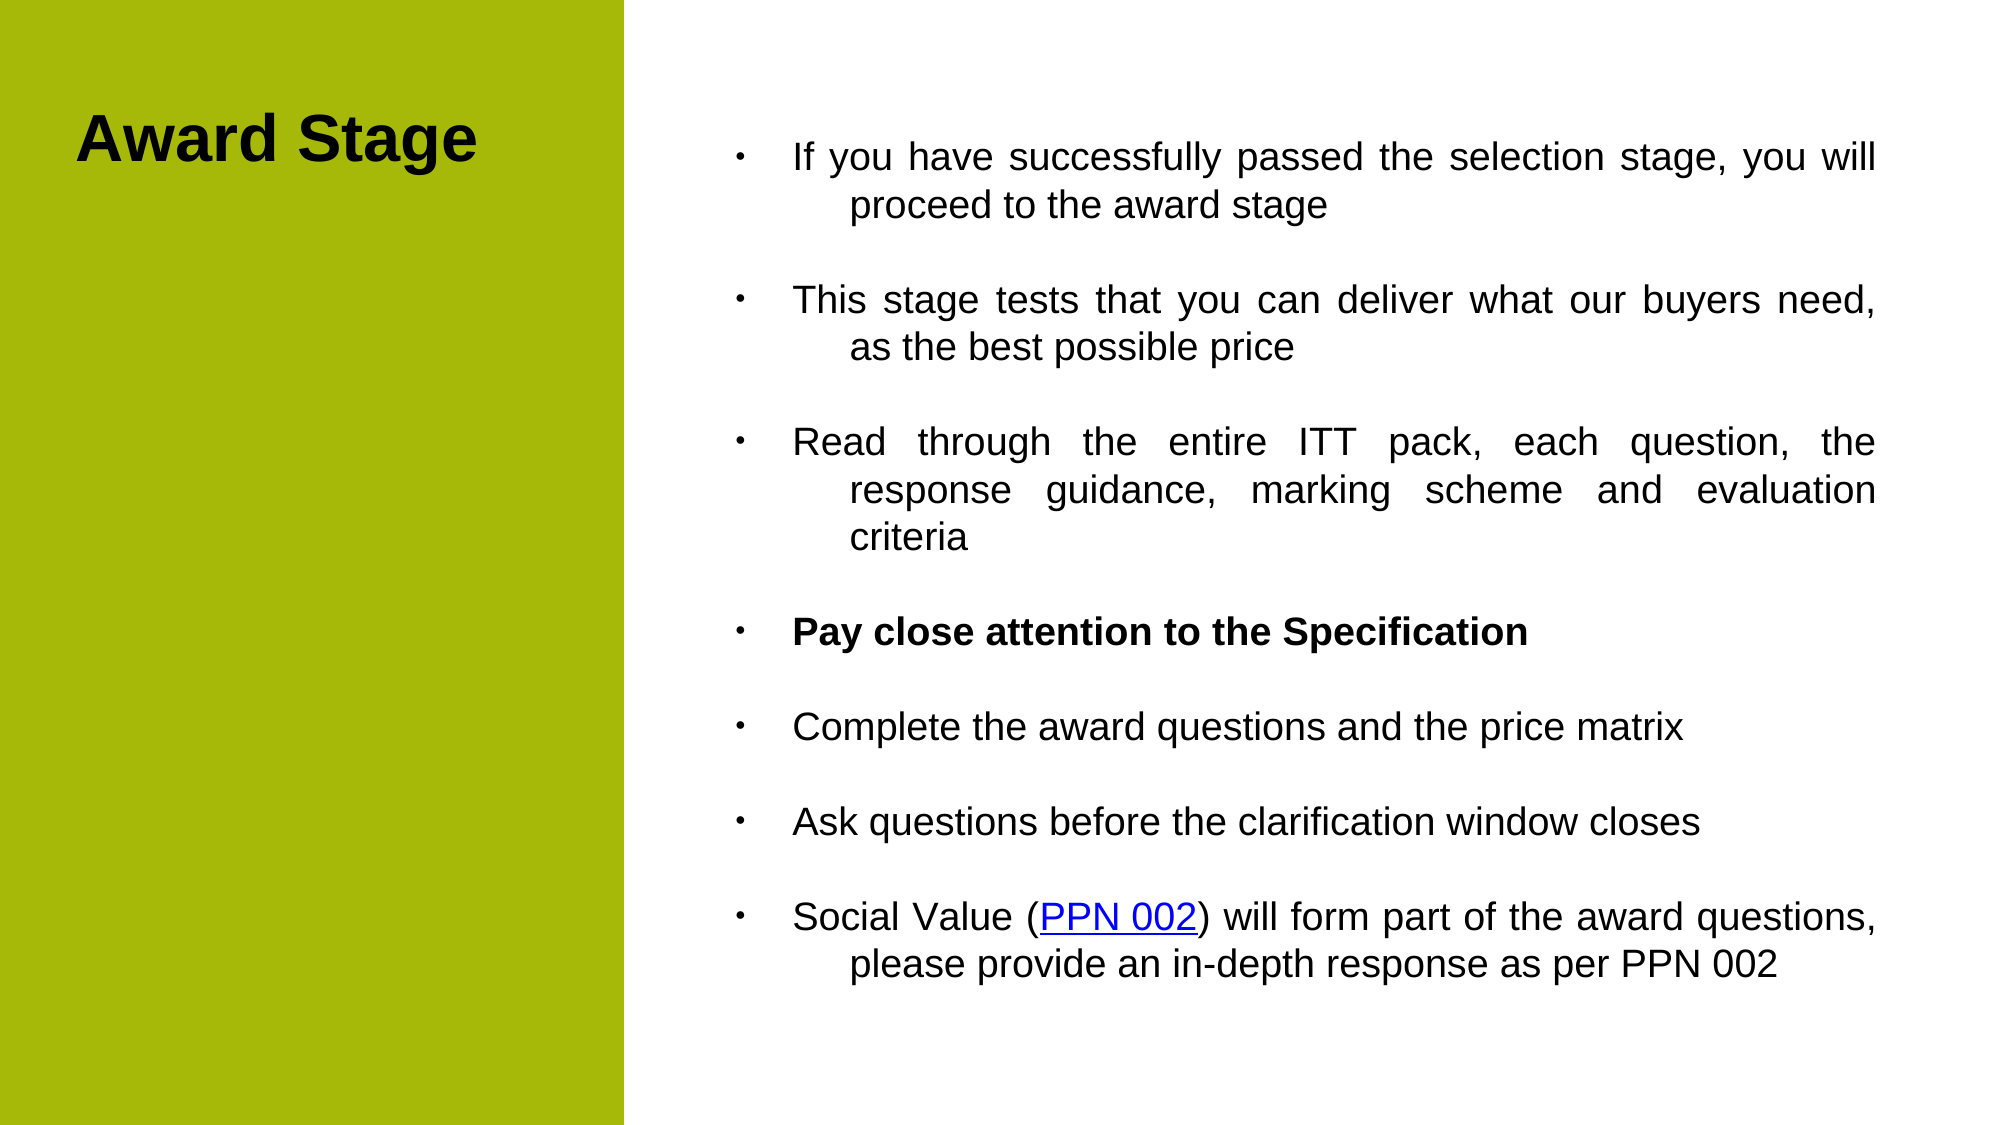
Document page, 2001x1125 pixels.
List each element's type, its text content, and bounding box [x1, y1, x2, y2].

title Award Stage [75, 94, 577, 346]
text_box If you have successfully passed the selection stage, you will proceed to the award stage This stage tests that you can deliver what our buyers need, as the best possible price Read through the entire ITT pack, each question, the response guidance, marking scheme and evaluation criteria Pay close attention to the Specification Complete the award questions and the price matrix Ask questions before the clarification window closes Social Value (PPN 002) will form part of the award questions, please provide an in-depth response as per PPN 002 [699, 131, 1878, 937]
